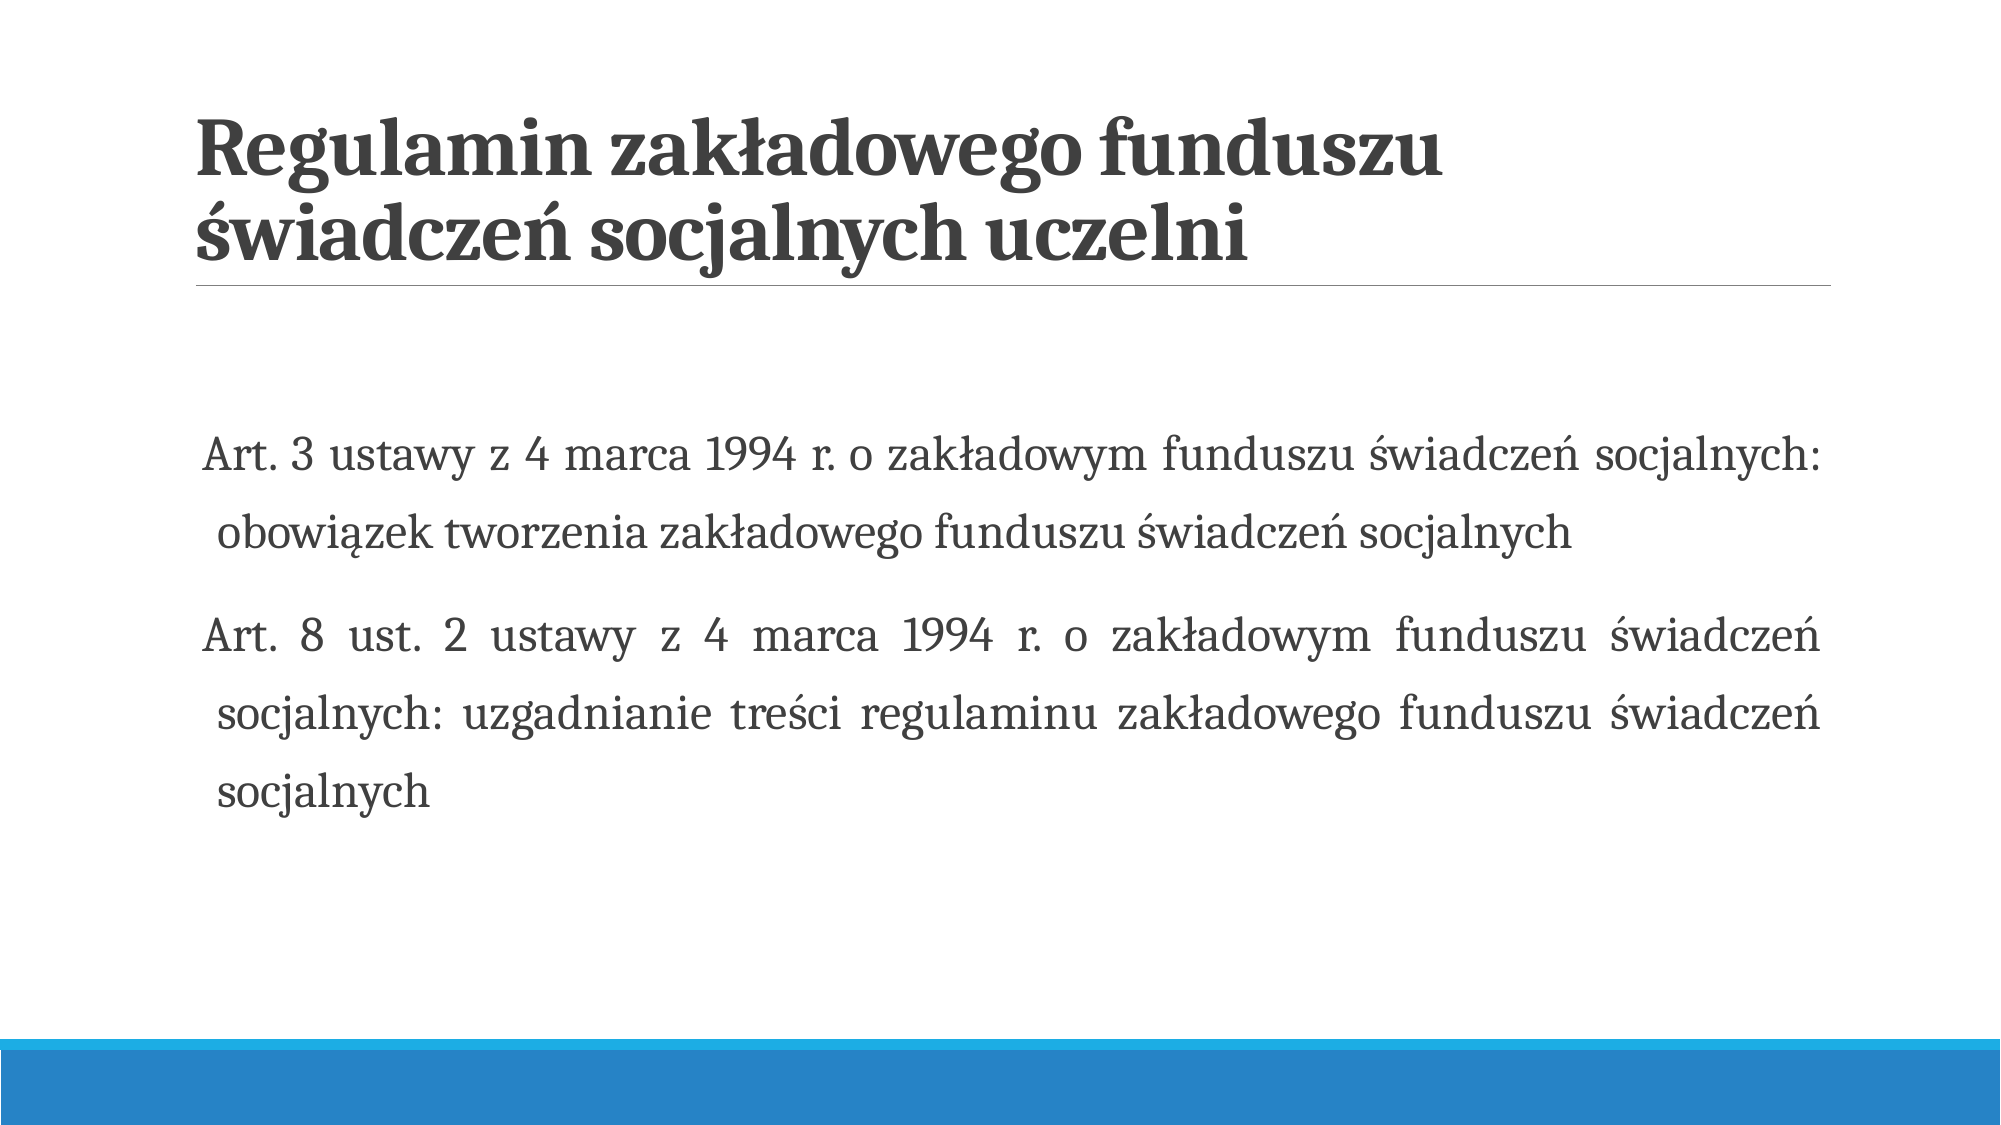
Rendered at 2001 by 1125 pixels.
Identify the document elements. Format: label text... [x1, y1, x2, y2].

list Art. 3 ustawy z 4 marca 1994 r. o zakładowym funduszu świadczeń socjalnych: obowiązek tworzenia zakładowego funduszu świadczeń socjalnych Art. 8 ust. 2 ustawy z 4 marca 1994 r. o zakładowym funduszu świadczeń socjalnych: uzgadnianie treści regulaminu zakładowego funduszu świadczeń socjalnych [180, 302, 1831, 963]
title Regulamin zakładowego funduszu świadczeń socjalnych uczelni [180, 47, 1831, 286]
